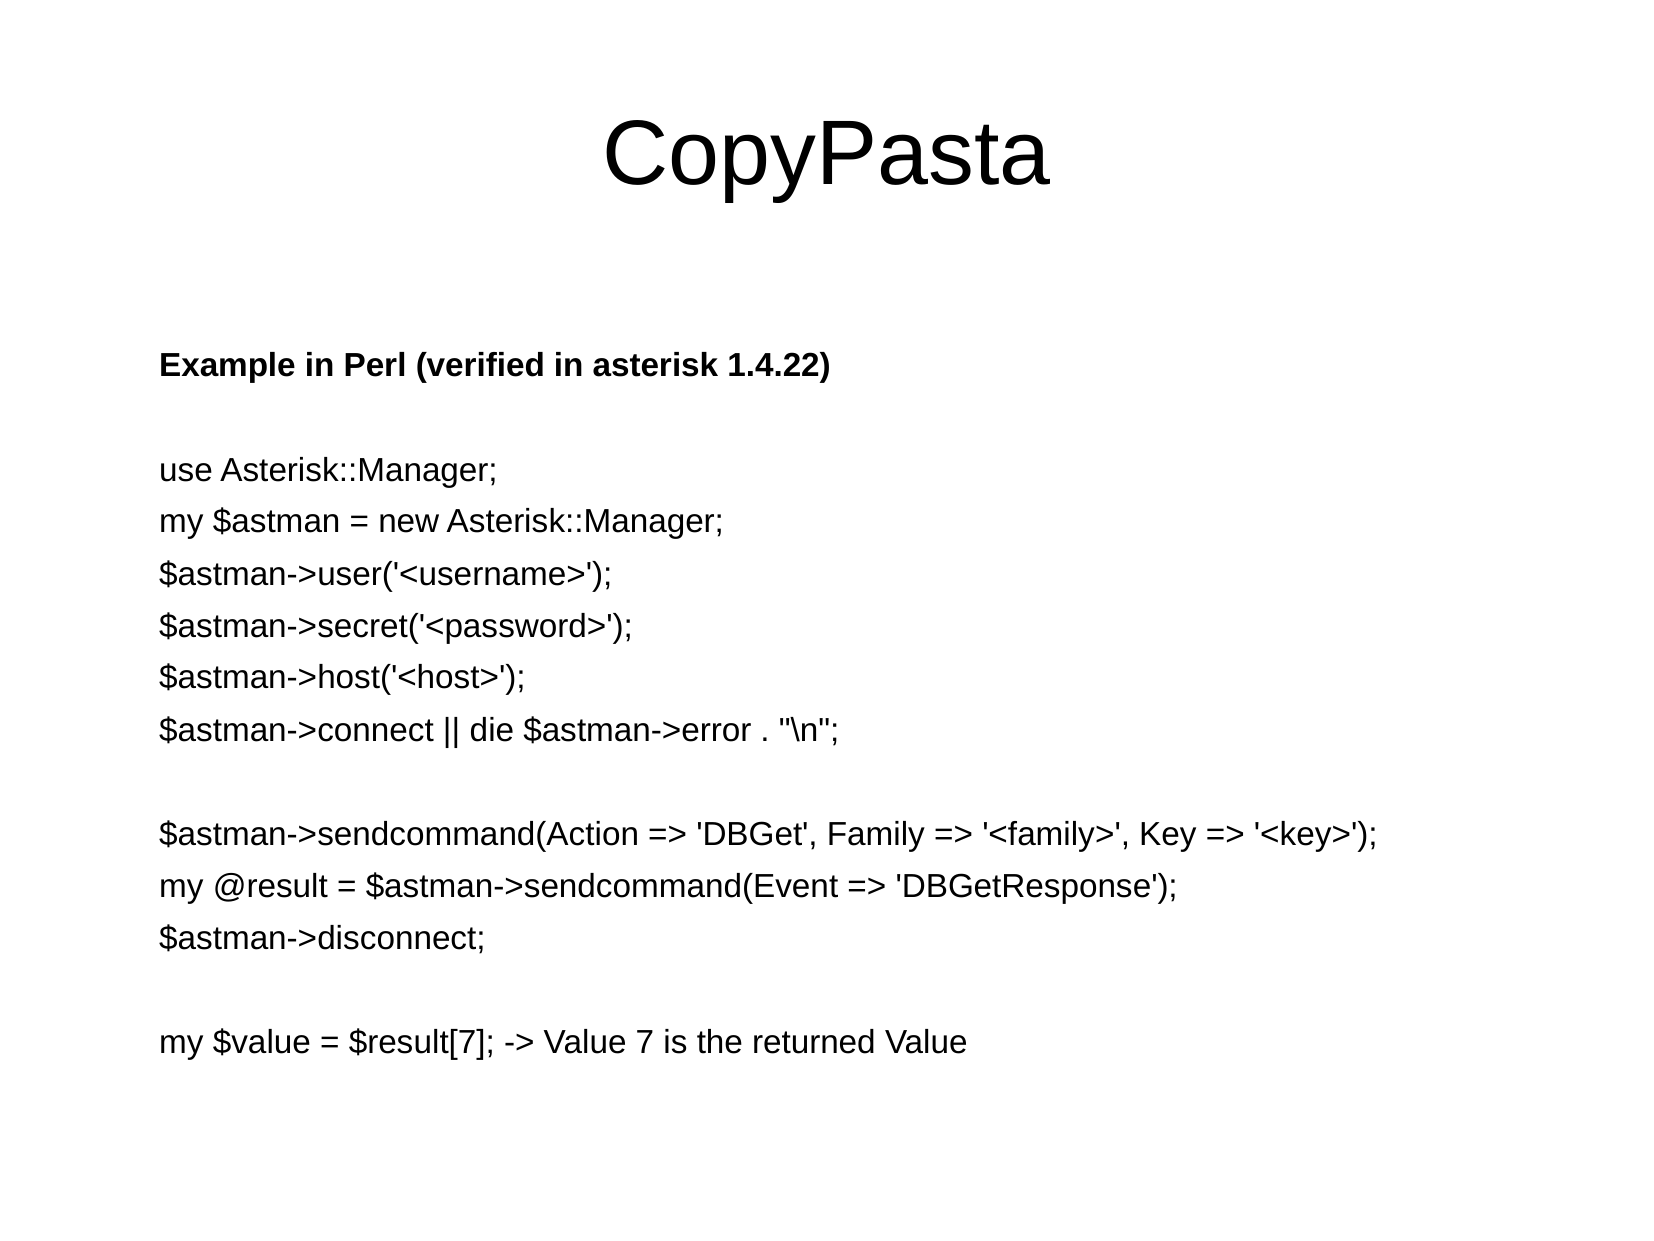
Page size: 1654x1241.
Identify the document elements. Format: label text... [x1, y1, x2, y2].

title CopyPasta [82, 49, 1571, 257]
text_box Example in Perl (verified in asterisk 1.4.22) use Asterisk::Manager; my $astman = new Asterisk::Manager; $astman->user('<username>'); $astman->secret('<password>'); $astman->host('<host>'); $astman->connect || die $astman->error . "\n"; $astman->sendcommand(Action => 'DBGet', Family => '<family>', Key => '<key>'); my @result = $astman->sendcommand(Event => 'DBGetResponse'); $astman->disconnect; my $value = $result[7]; -> Value 7 is the returned Value [144, 339, 1571, 1120]
